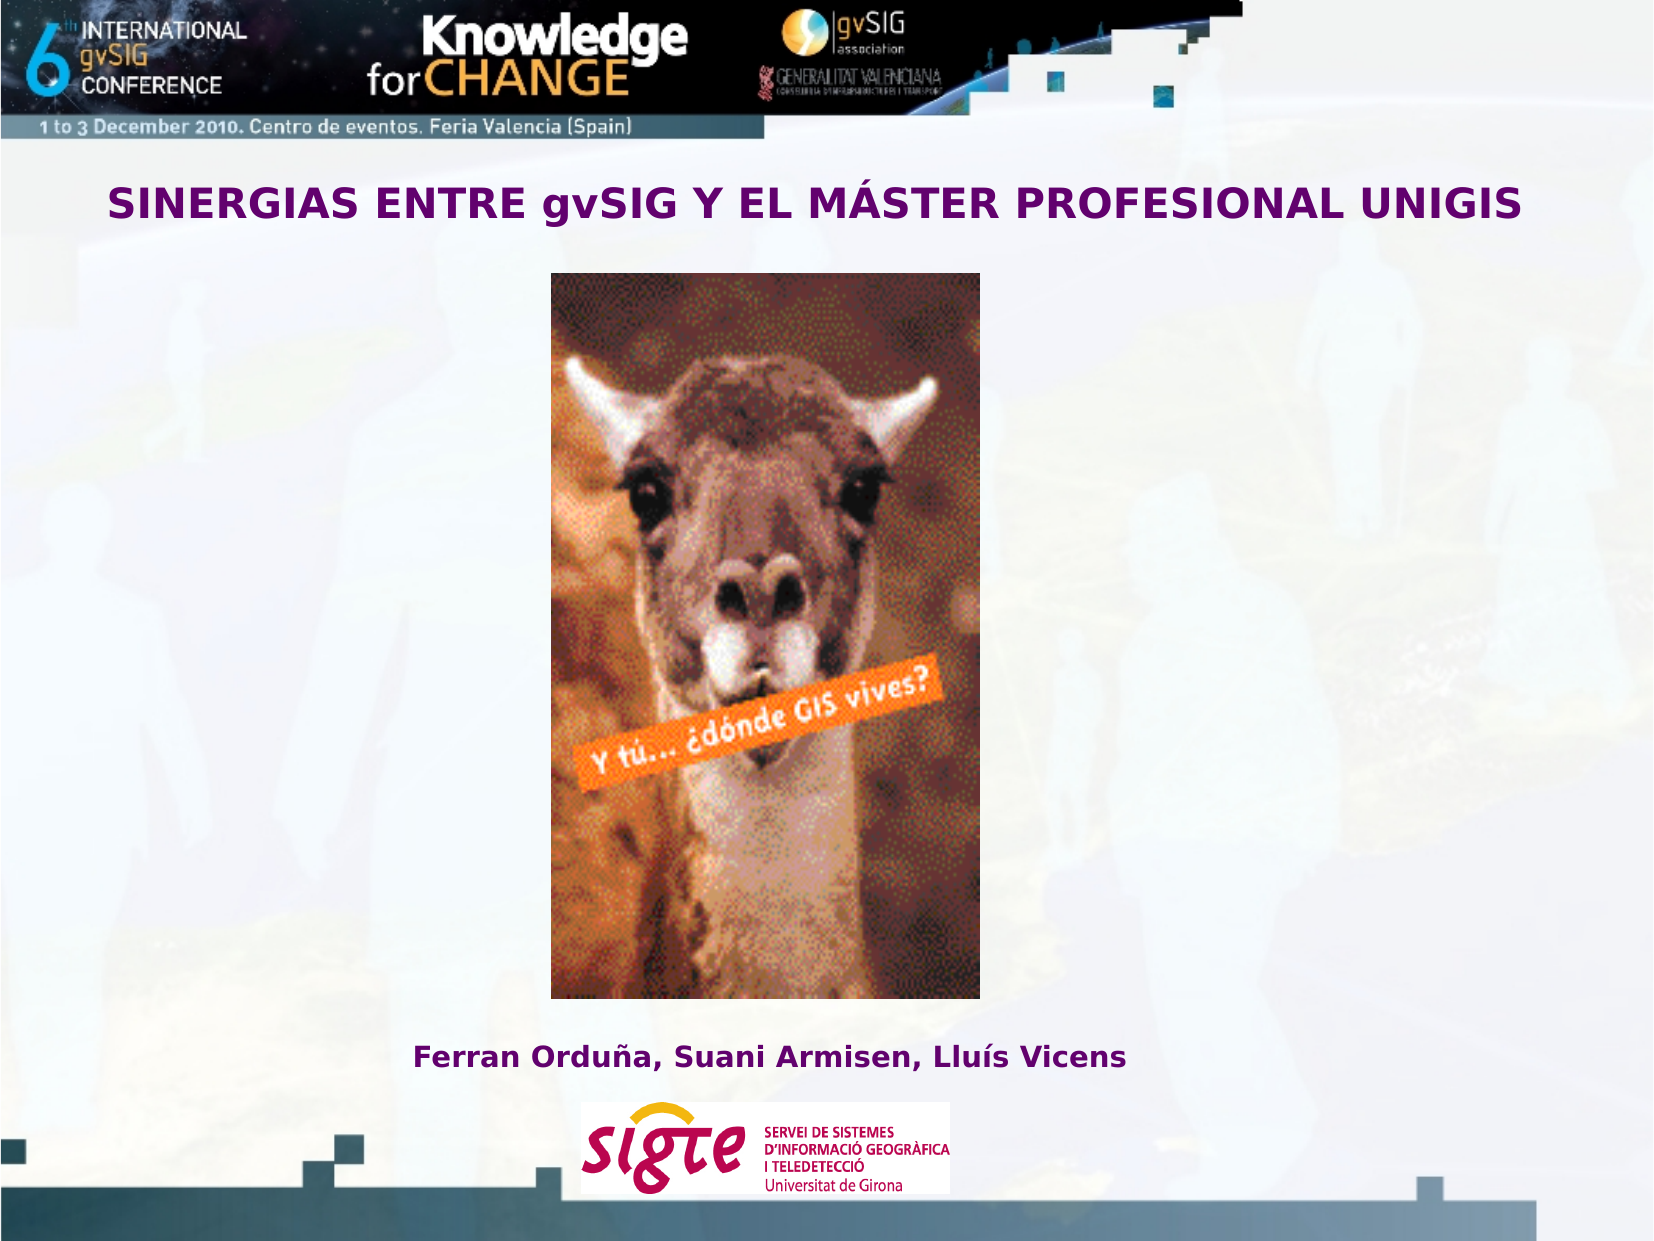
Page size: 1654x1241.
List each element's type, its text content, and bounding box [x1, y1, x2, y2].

picture [0, 0, 1654, 1241]
text_box SINERGIAS ENTRE gvSIG Y EL MÁSTER PROFESIONAL UNIGIS [91, 172, 1654, 247]
text_box Ferran Orduña, Suani Armisen, Lluís Vicens [397, 1033, 1225, 1206]
